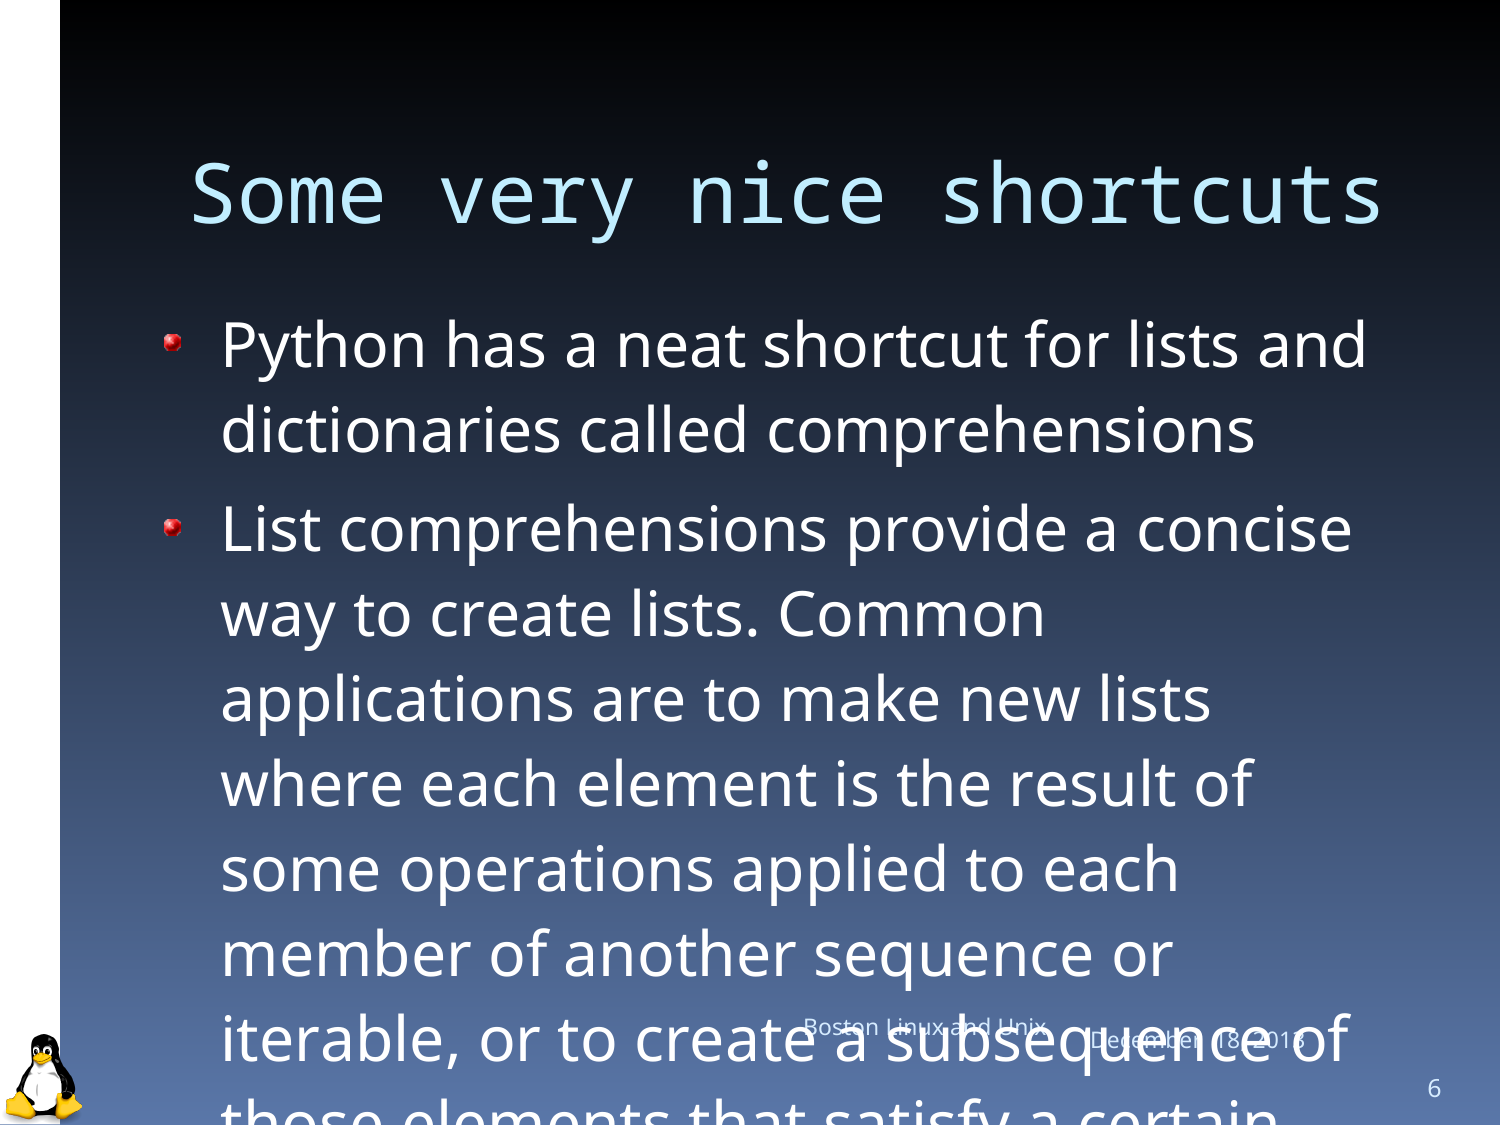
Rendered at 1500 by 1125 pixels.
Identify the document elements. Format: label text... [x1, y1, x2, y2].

title Some very nice shortcuts [149, 91, 1425, 292]
list Python has a neat shortcut for lists and dictionaries called comprehensions List comprehensions provide a concise way to create lists. Common applications are to make new lists where each element is the result of some operations applied to each member of another sequence or iterable, or to create a subsequence of those elements that satisfy a certain condition. [149, 292, 1425, 1090]
picture [0, 1034, 82, 1125]
